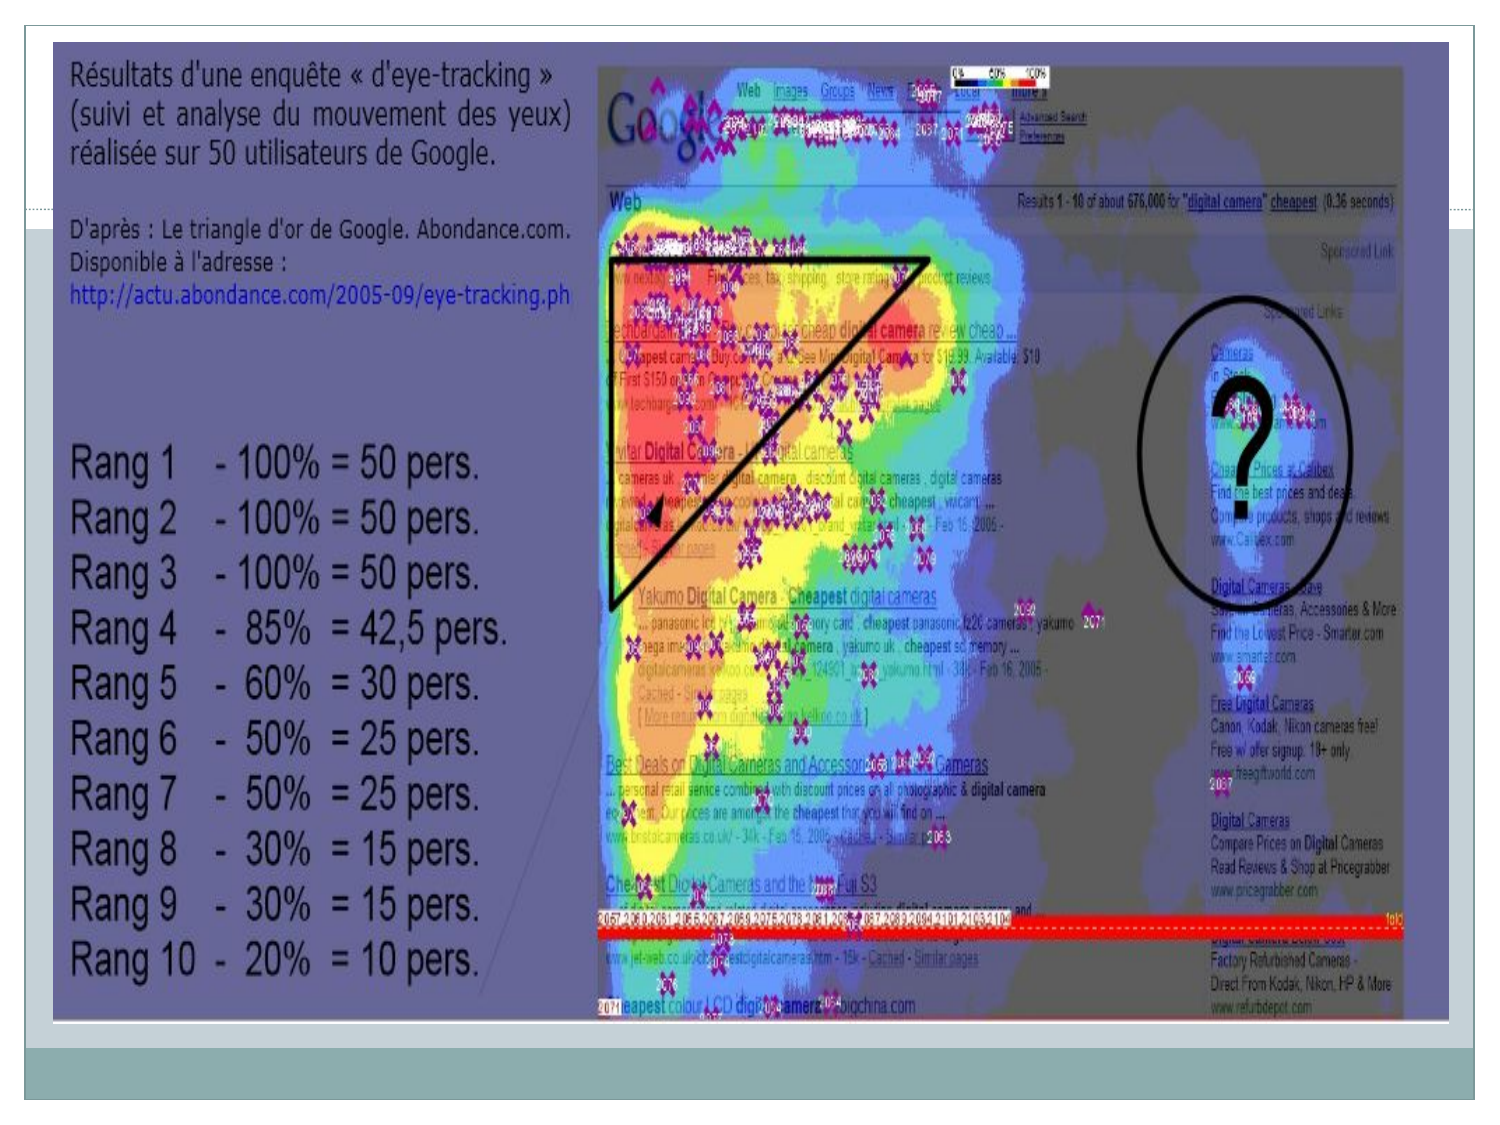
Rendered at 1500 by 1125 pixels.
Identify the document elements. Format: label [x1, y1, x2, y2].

picture [53, 42, 1449, 1024]
